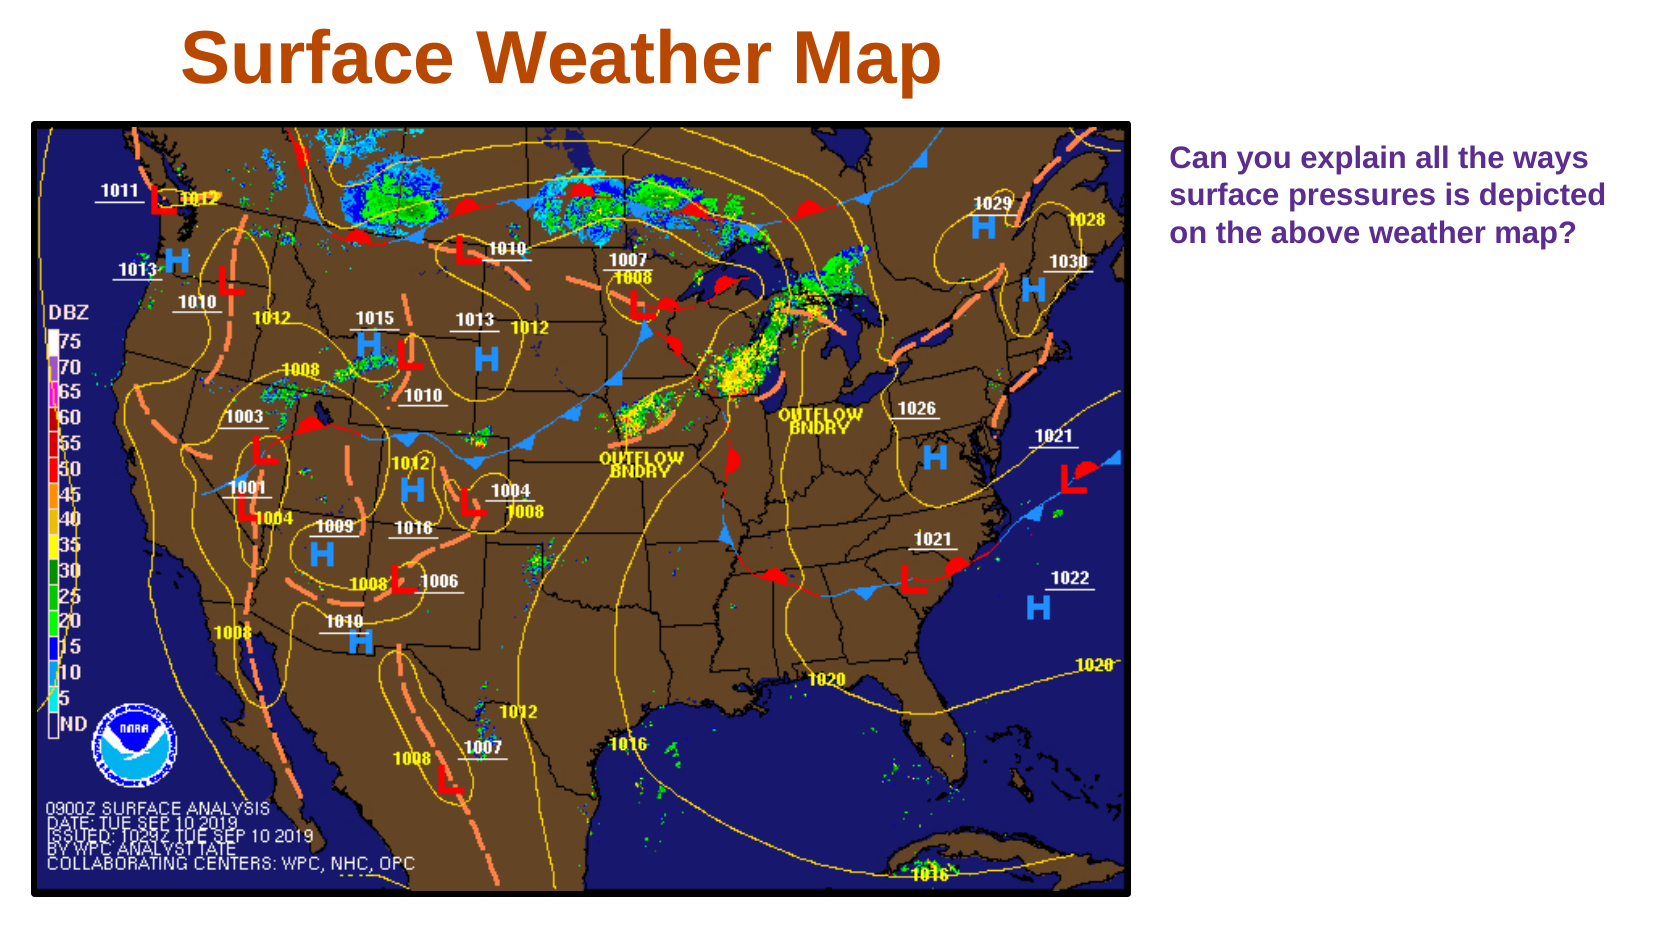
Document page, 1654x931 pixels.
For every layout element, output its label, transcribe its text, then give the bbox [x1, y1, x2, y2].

text_box Can you explain all the ways surface pressures is depicted on the above weather map? [1154, 130, 1643, 257]
text_box Surface Weather Map [0, 14, 1126, 102]
picture [37, 126, 1126, 891]
